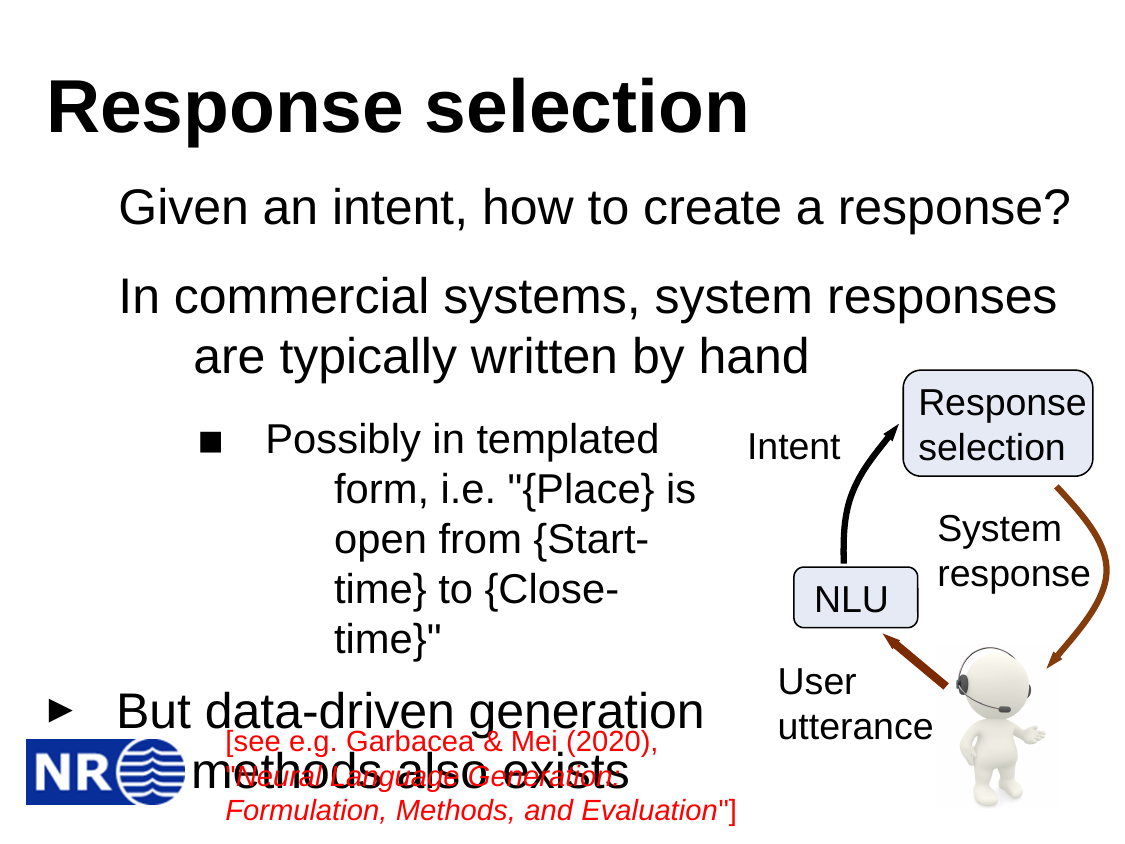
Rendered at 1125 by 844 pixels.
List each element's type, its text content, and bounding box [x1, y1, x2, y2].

text_box Possibly in templated form, i.e. "{Place} is open from {Start-time} to {Close-time}" But data-driven generation methods also exists [25, 404, 725, 628]
text_box System response [922, 496, 1103, 603]
title Response selection [30, 32, 1095, 157]
text_box NLU [799, 567, 916, 628]
text_box System response [1071, 496, 1125, 603]
text_box User utterance [762, 649, 985, 756]
list Given an intent, how to create a response? In commercial systems, system responses are typically written by hand [28, 167, 1092, 393]
text_box Response selection [903, 370, 1105, 477]
picture [936, 644, 1060, 810]
text_box Intent [732, 414, 856, 476]
text_box [see e.g. Garbacea & Mei (2020), "Neural Language Generation: Formulation, Methods, and Evaluation"] [210, 714, 763, 836]
text_box [793, 568, 799, 627]
